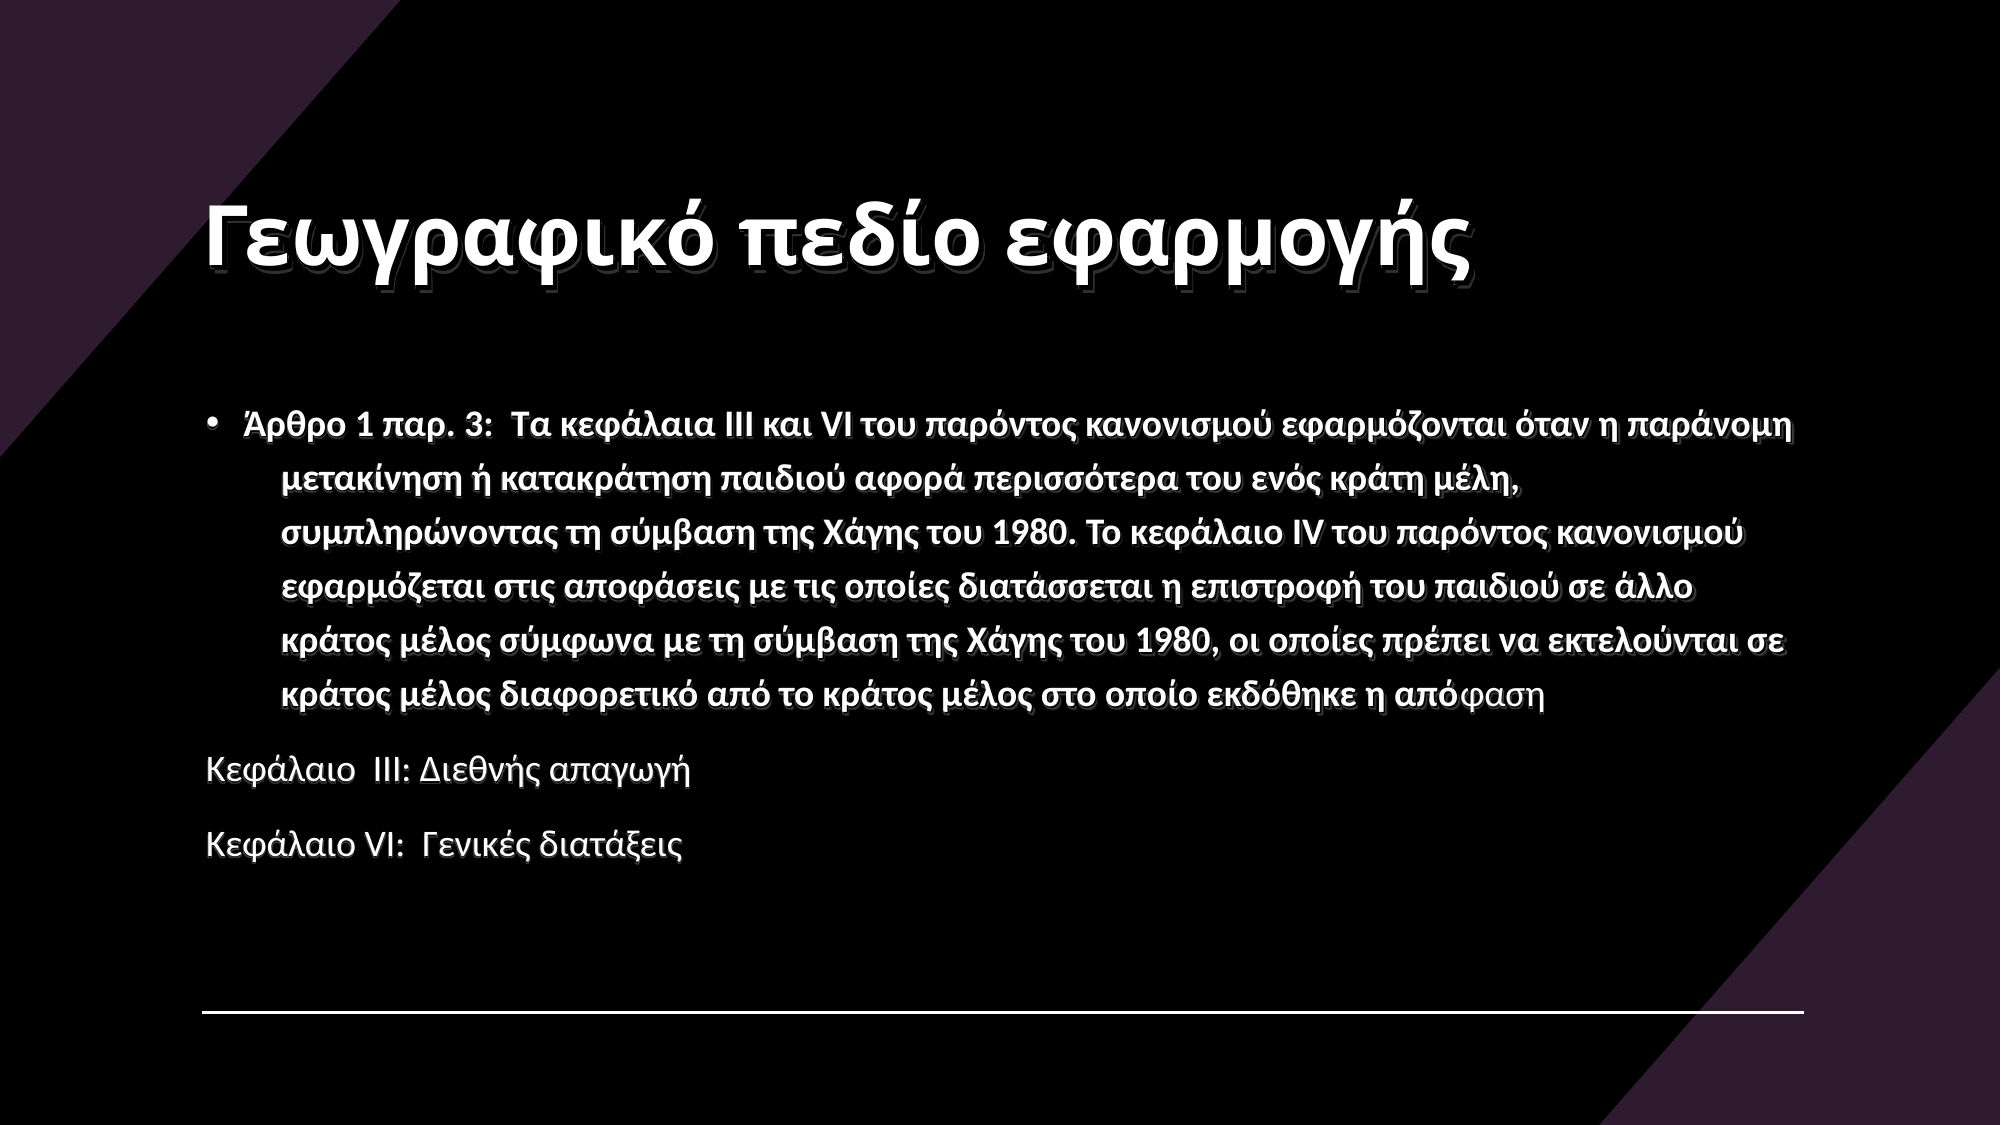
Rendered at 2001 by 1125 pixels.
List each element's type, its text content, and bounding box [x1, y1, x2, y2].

title Γεωγραφικό πεδίο εφαρμογής [187, 120, 1813, 345]
list Άρθρο 1 παρ. 3: Τα κεφάλαια III και VI του παρόντος κανονισμού εφαρμόζονται όταν η παράνομη μετακίνηση ή κατακράτηση παιδιού αφορά περισσότερα του ενός κράτη μέλη, συμπληρώνοντας τη σύμβαση της Χάγης του 1980. Το κεφάλαιο IV του παρόντος κανονισμού εφαρμόζεται στις αποφάσεις με τις οποίες διατάσσεται η επιστροφή του παιδιού σε άλλο κράτος μέλος σύμφωνα με τη σύμβαση της Χάγης του 1980, οι οποίες πρέπει να εκτελούνται σε κράτος μέλος διαφορετικό από το κράτος μέλος στο οποίο εκδόθηκε η απόφαση Κεφάλαιο ΙΙΙ: Διεθνής απαγωγή Κεφάλαιο VI: Γενικές διατάξεις [191, 382, 1817, 968]
